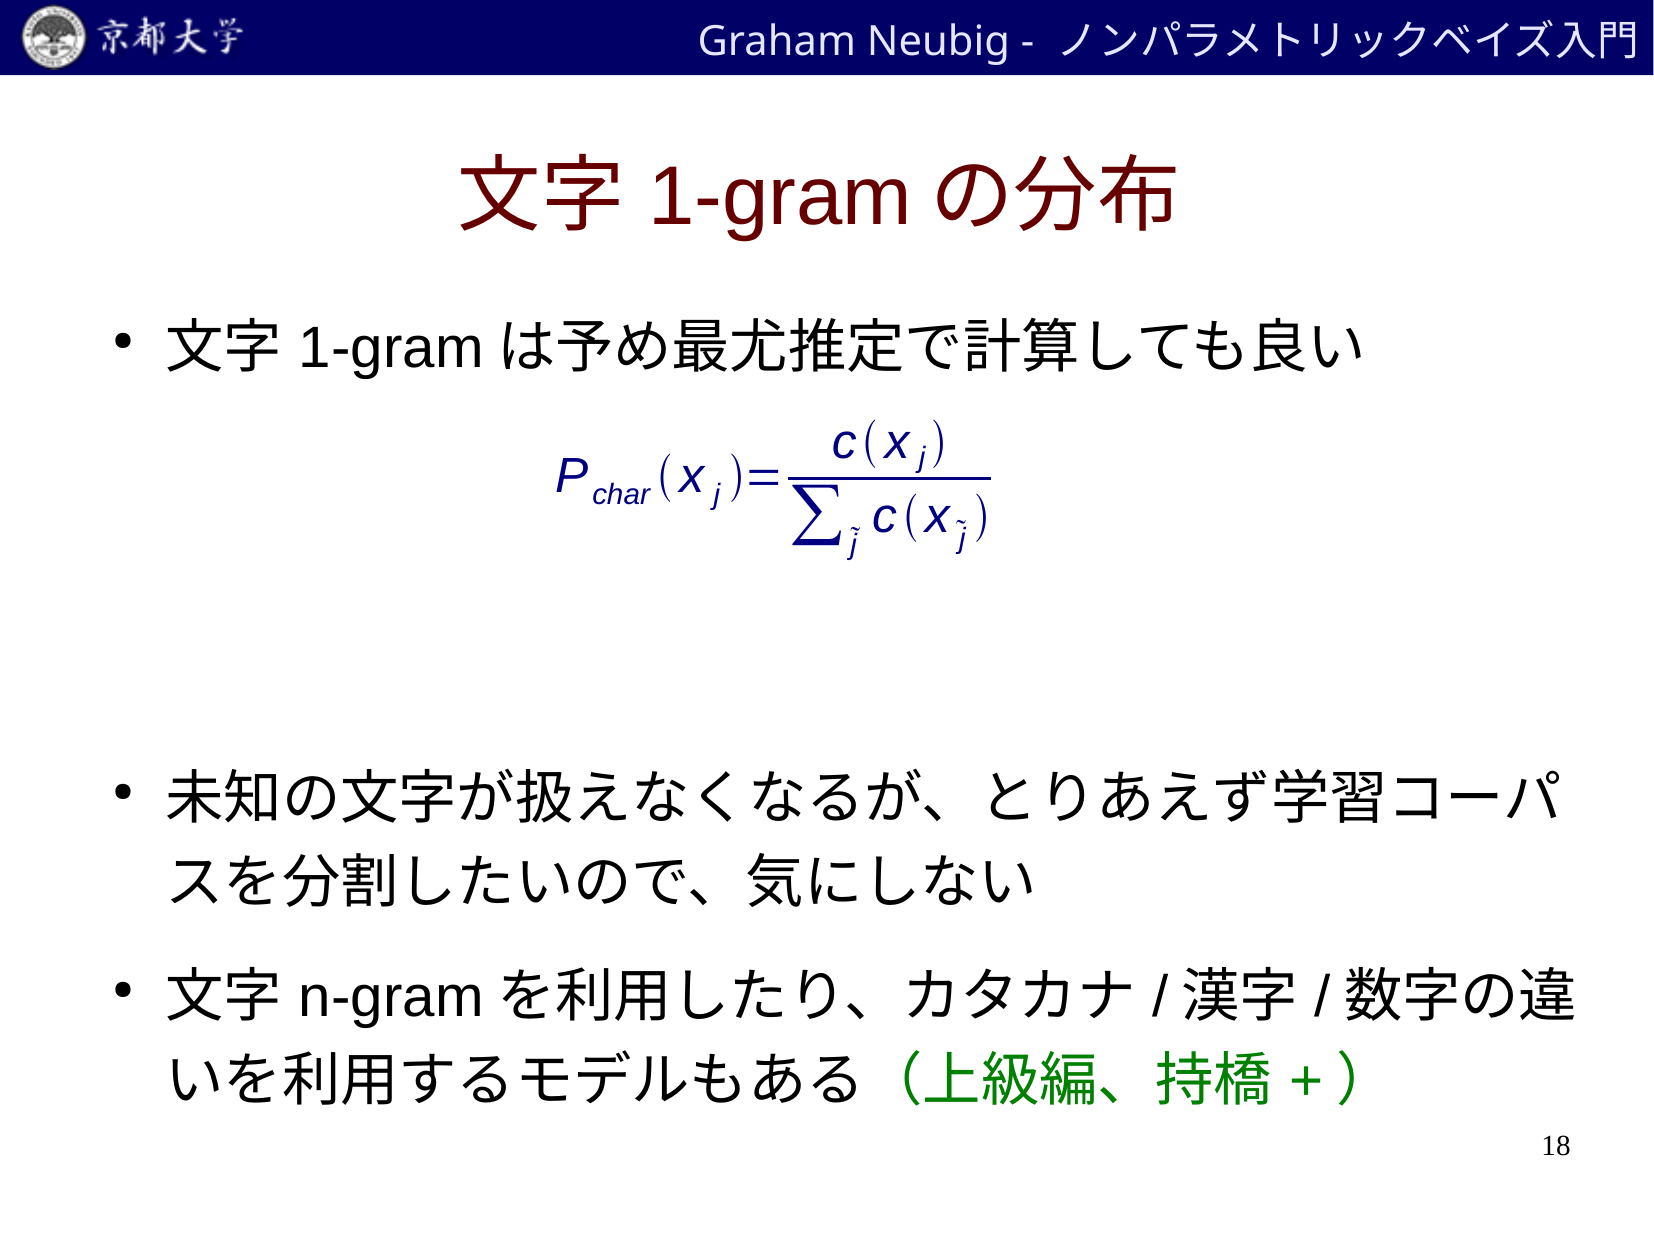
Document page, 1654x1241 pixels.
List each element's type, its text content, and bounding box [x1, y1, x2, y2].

list 文字1-gramは予め最尤推定で計算しても良い 未知の文字が扱えなくなるが、とりあえず学習コーパスを分割したいので、気にしない 文字n-gramを利用したり、カタカナ/漢字/数字の違いを利用するモデルもある（上級編、持橋+） [94, 300, 1583, 1104]
picture [0, 0, 247, 70]
chart [542, 412, 1005, 561]
title 文字1-gramの分布 [75, 100, 1564, 277]
